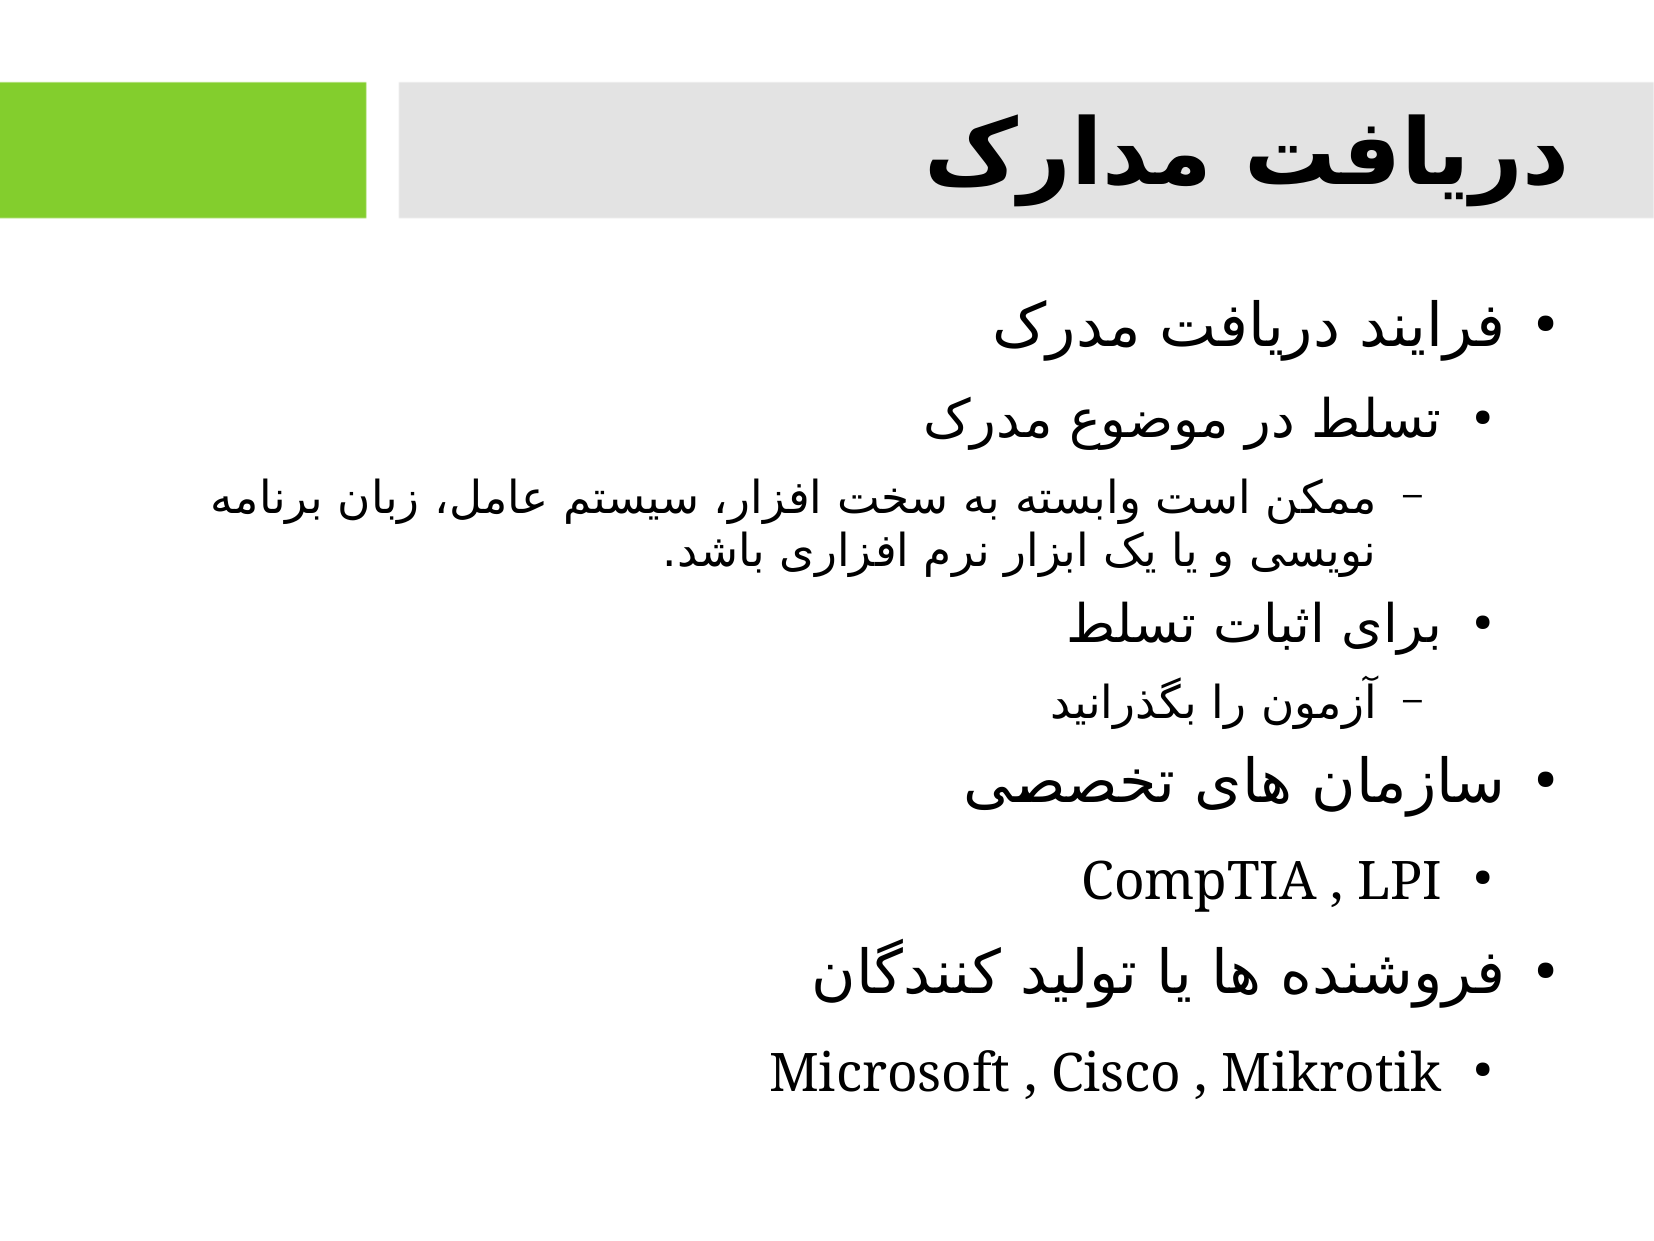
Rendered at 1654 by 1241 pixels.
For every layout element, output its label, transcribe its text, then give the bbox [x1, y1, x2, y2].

title دریافت مدارک [82, 56, 1571, 250]
picture [0, 0, 1654, 1241]
list فرایند دریافت مدرک تسلط در موضوع مدرک ممکن است وابسته به سخت افزار، سیستم عامل، زبان برنامه نویسی و یا یک ابزار نرم افزاری باشد. برای اثبات تسلط آزمون را بگذرانید سازمان های تخصصی CompTIA , LPI فروشنده ها یا تولید کنندگان Microsoft , Cisco , Mikrotik [82, 290, 1571, 1109]
